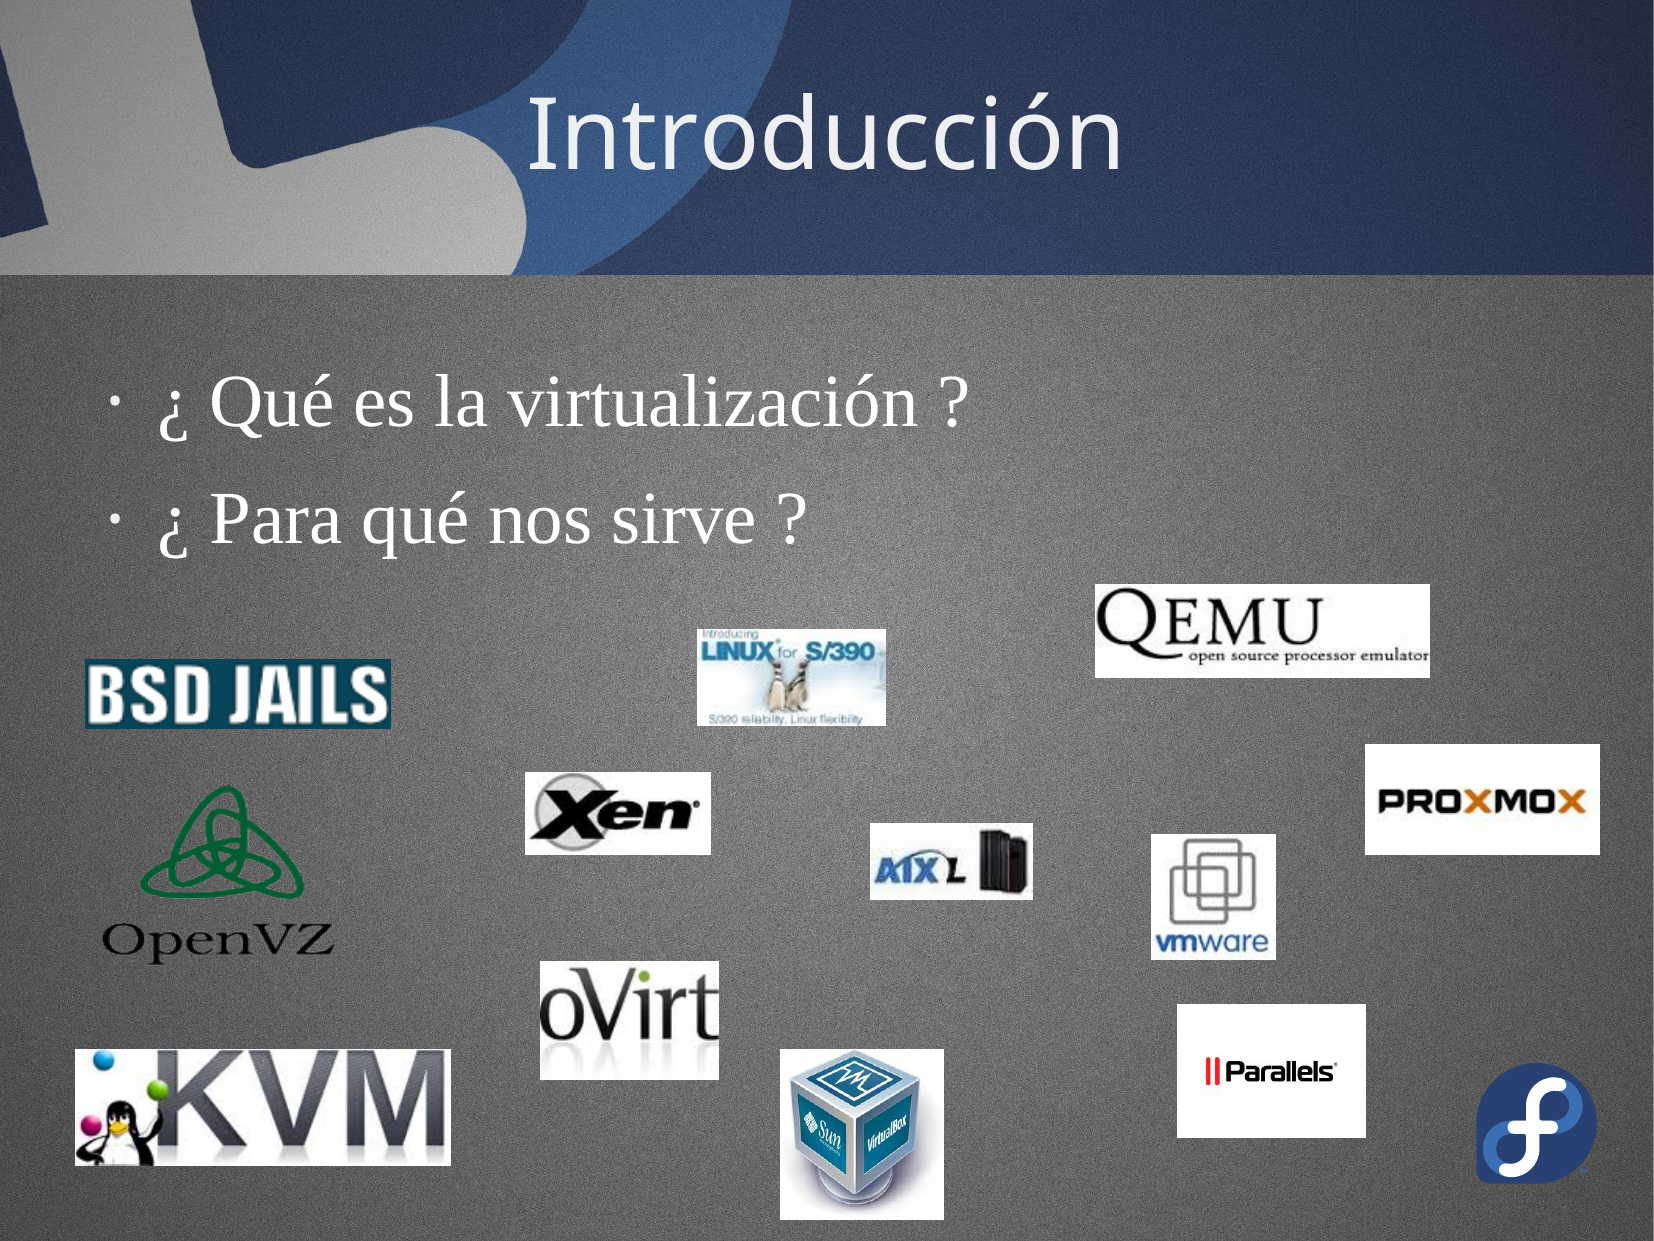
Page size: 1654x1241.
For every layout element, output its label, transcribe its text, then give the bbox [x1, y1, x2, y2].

picture [254, 665, 313, 725]
picture [1151, 834, 1276, 961]
picture [525, 772, 711, 856]
picture [697, 629, 886, 726]
picture [321, 664, 391, 725]
picture [1177, 1004, 1366, 1138]
picture [175, 665, 212, 724]
picture [130, 664, 170, 725]
text_box Introducción [88, 29, 1565, 237]
picture [780, 1049, 944, 1220]
picture [870, 823, 1033, 901]
text_box ¿ Qué es la virtualización ? ¿ Para qué nos sirve ? [88, 354, 1565, 1241]
picture [229, 665, 250, 724]
picture [540, 961, 719, 1081]
picture [89, 665, 124, 724]
picture [0, 0, 1654, 1241]
picture [1095, 584, 1430, 678]
